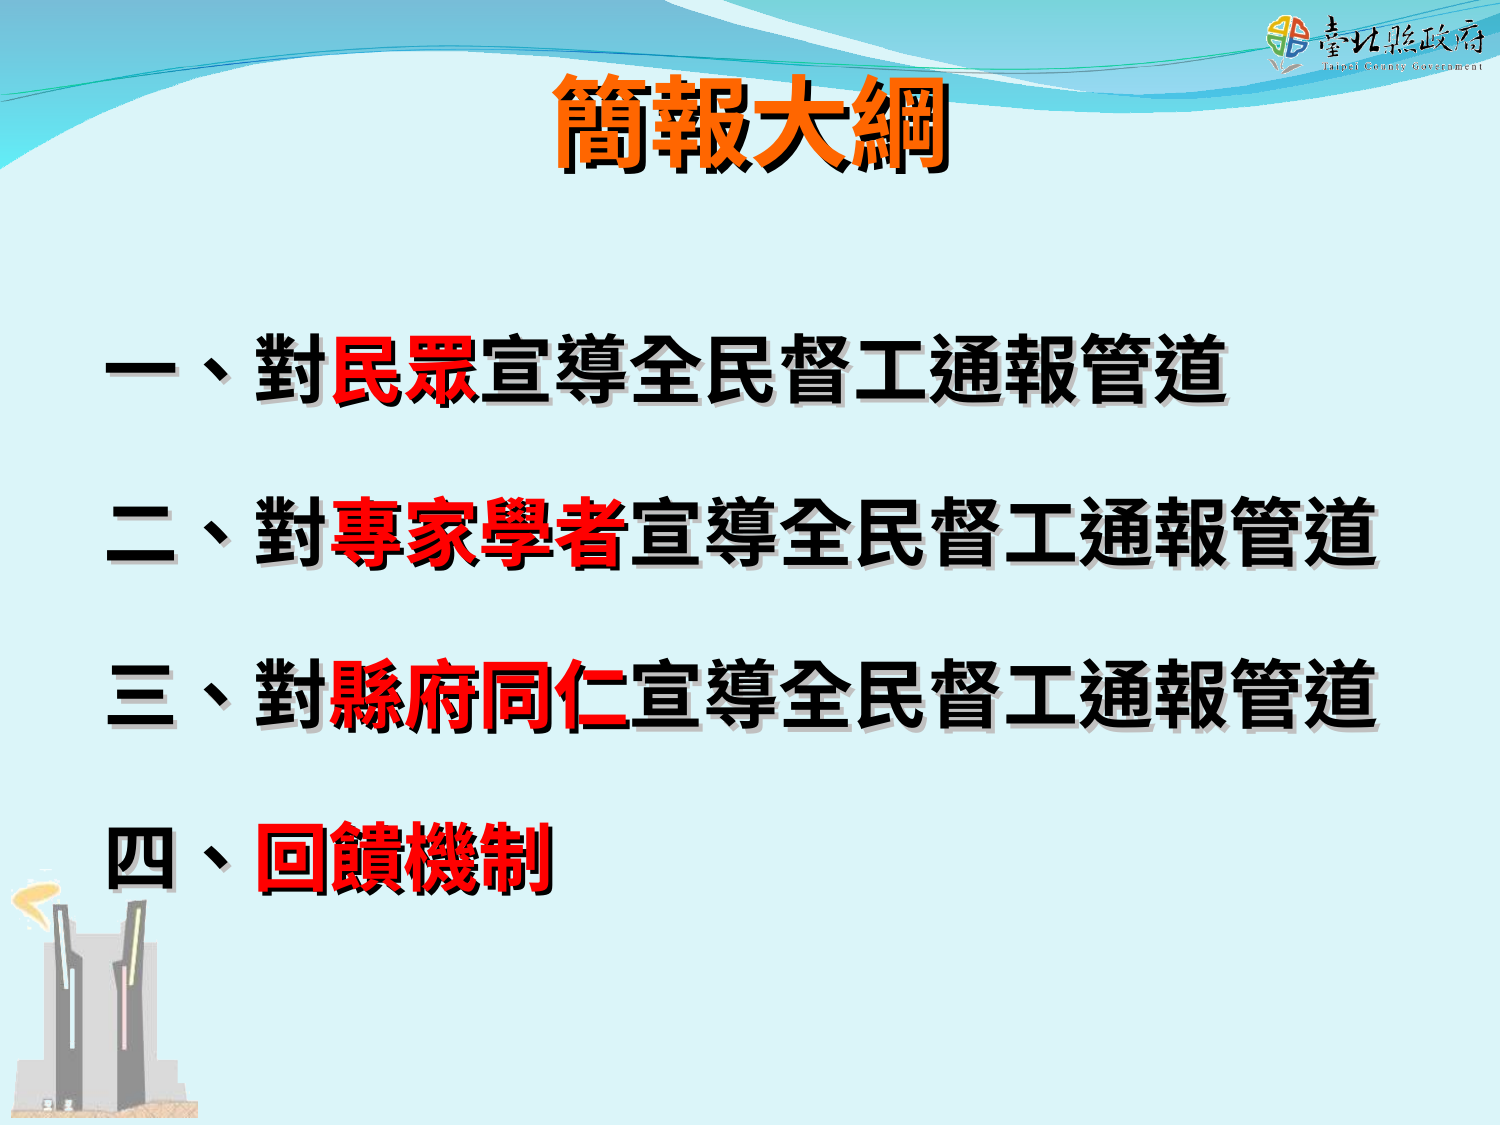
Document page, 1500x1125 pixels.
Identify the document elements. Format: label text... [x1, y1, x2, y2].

subtitle 一、對民眾宣導全民督工通報管道 二、對專家學者宣導全民督工通報管道 三、對縣府同仁宣導全民督工通報管道 四、回饋機制 [88, 255, 1412, 914]
picture [0, 0, 1500, 102]
picture [11, 869, 198, 1118]
title 簡報大綱 [112, 42, 1388, 197]
